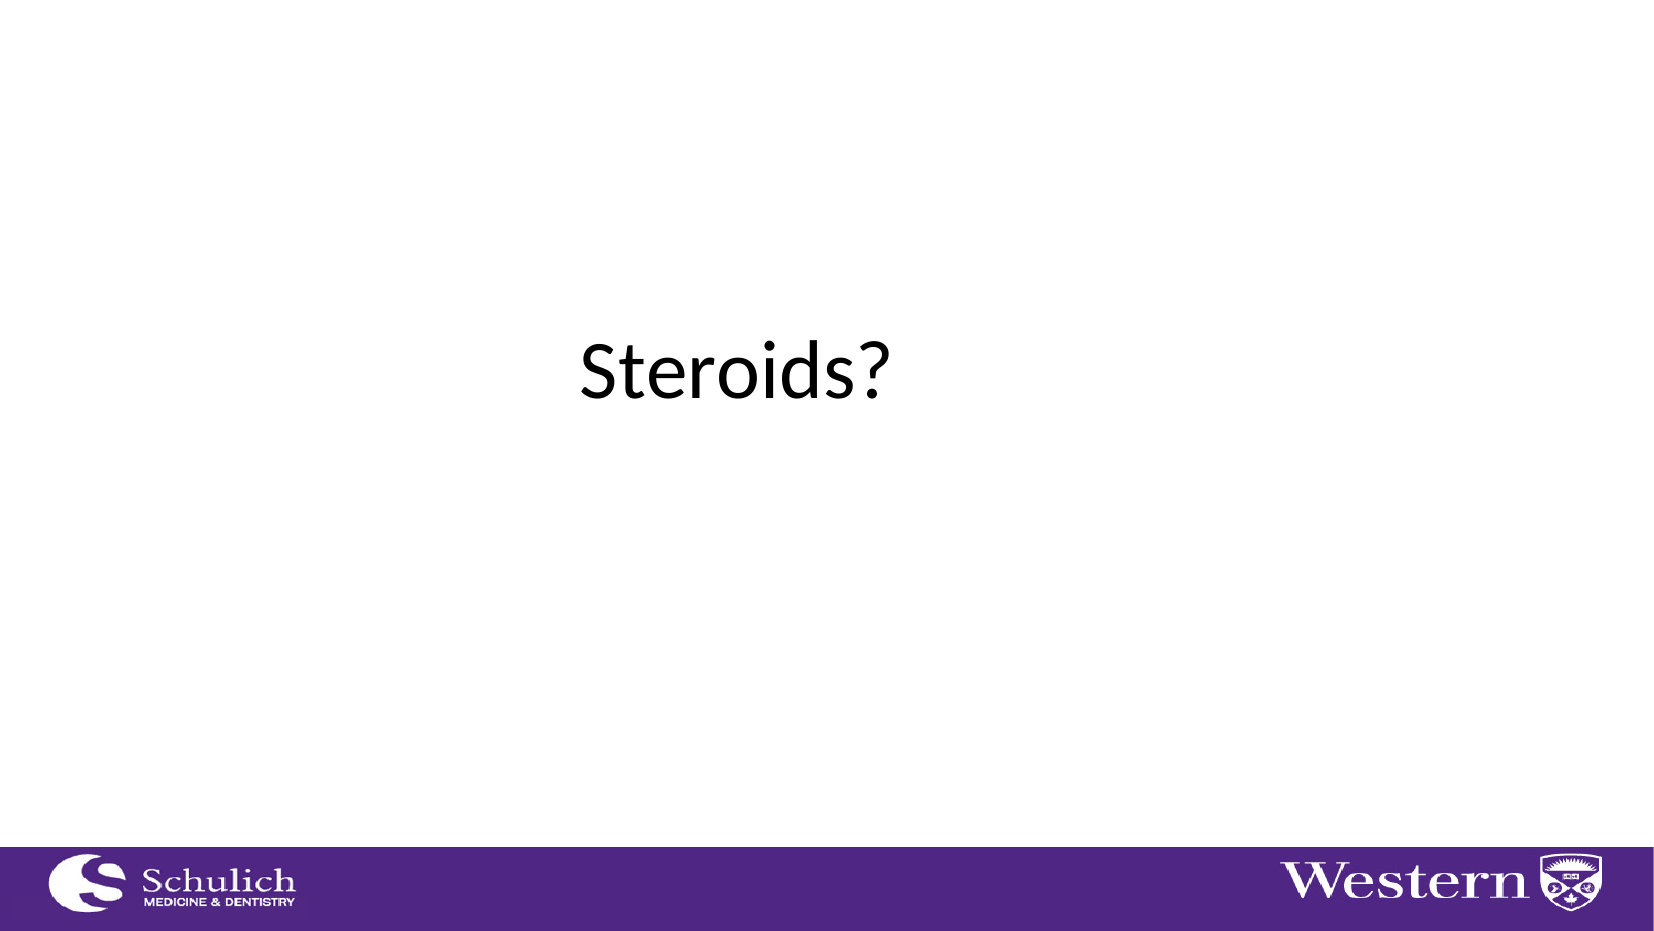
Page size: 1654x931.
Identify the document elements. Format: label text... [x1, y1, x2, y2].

picture [0, 0, 1654, 931]
text_box Steroids? [565, 307, 910, 424]
